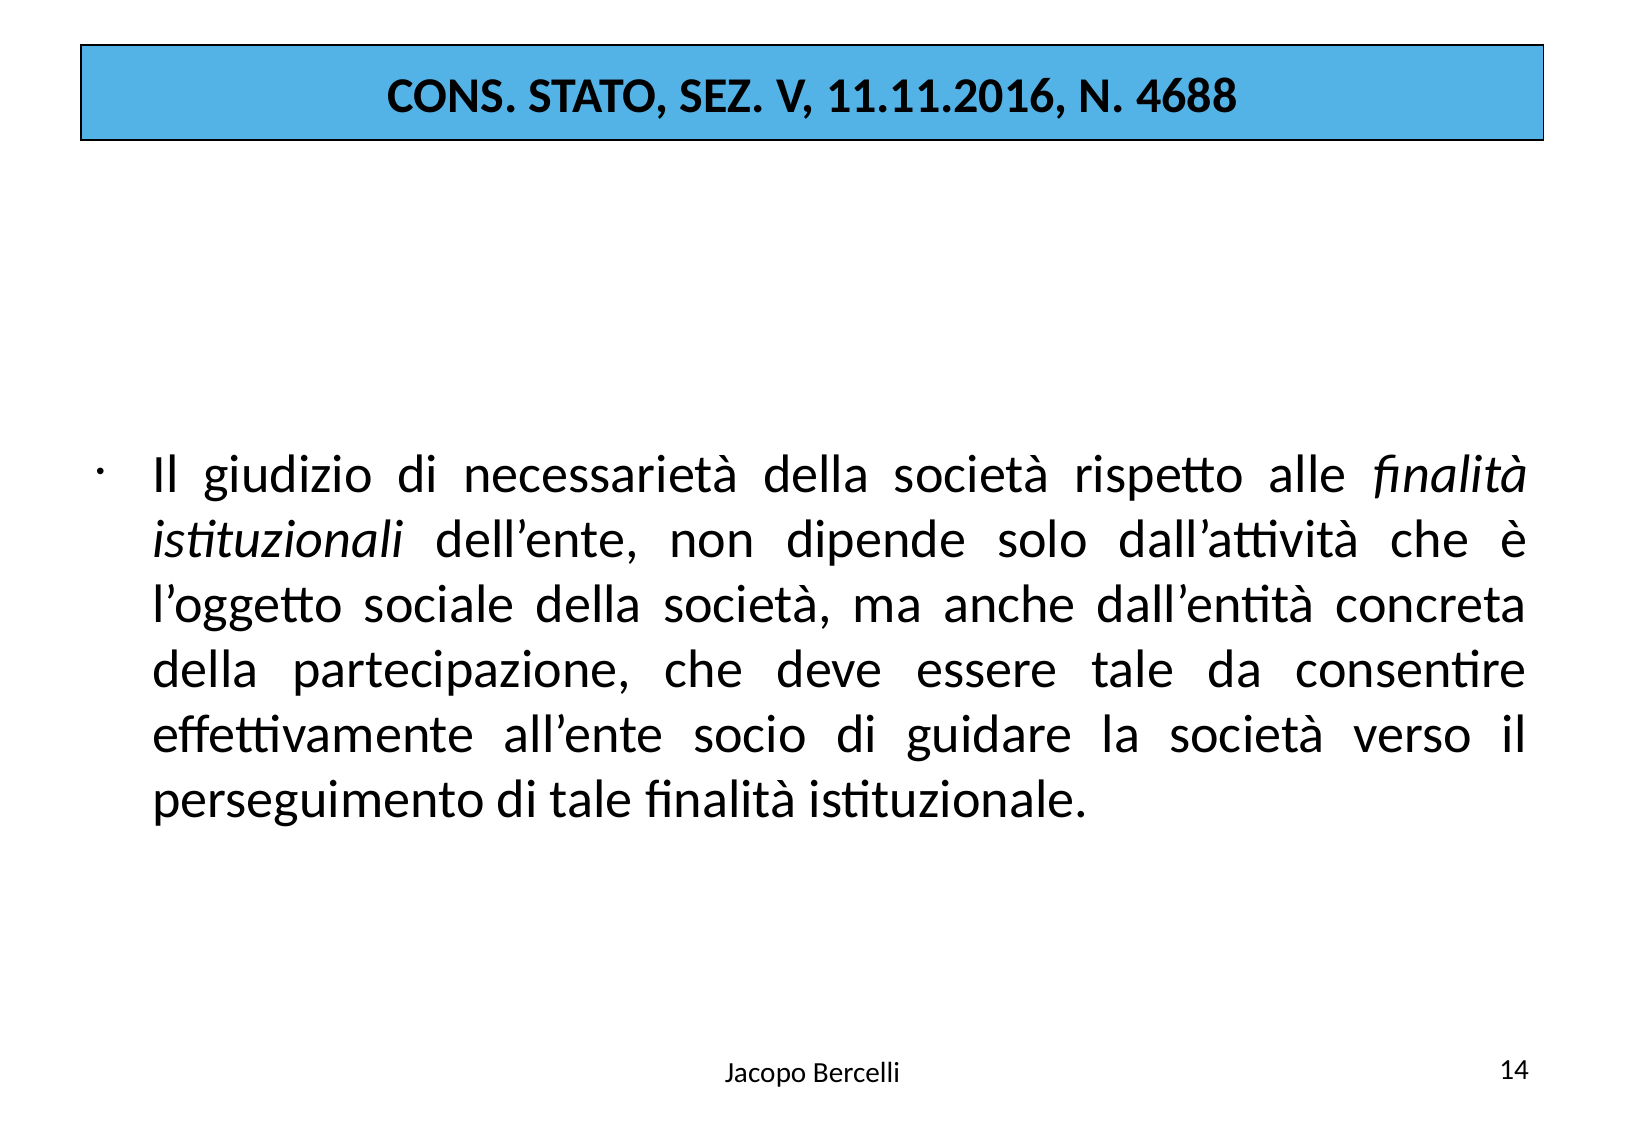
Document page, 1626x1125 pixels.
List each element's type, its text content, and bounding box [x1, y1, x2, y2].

slide_number <numero> [1164, 1042, 1544, 1103]
title CONS. STATO, SEZ. V, 11.11.2016, N. 4688 [81, 45, 1544, 141]
list Il giudizio di necessarietà della società rispetto alle finalità istituzionali dell’ente, non dipende solo dall’attività che è l’oggetto sociale della società, ma anche dall’entità concreta della partecipazione, che deve essere tale da consentire effettivamente all’ente socio di guidare la società verso il perseguimento di tale finalità istituzionale. [81, 262, 1544, 1005]
text_box Jacopo Bercelli [633, 1046, 992, 1097]
